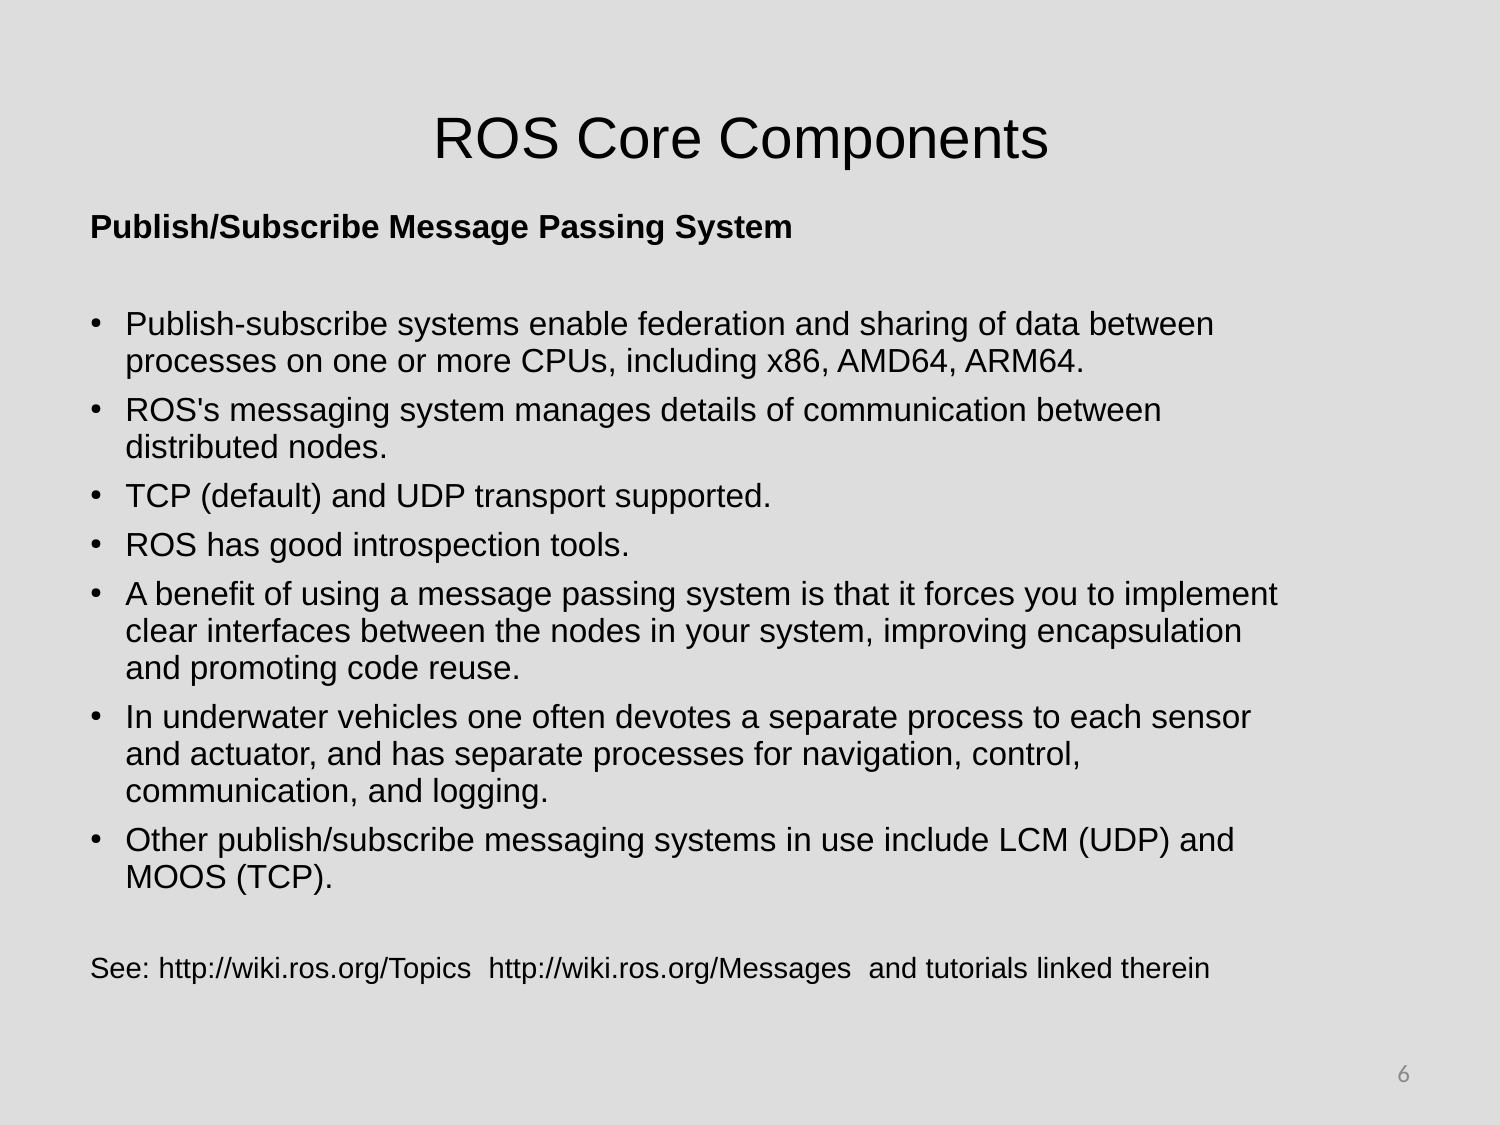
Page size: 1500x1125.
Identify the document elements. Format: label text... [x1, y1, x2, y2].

subtitle Publish/Subscribe Message Passing System Publish-subscribe systems enable federation and sharing of data between processes on one or more CPUs, including x86, AMD64, ARM64. ROS's messaging system manages details of communication between distributed nodes. TCP (default) and UDP transport supported. ROS has good introspection tools. A benefit of using a message passing system is that it forces you to implement clear interfaces between the nodes in your system, improving encapsulation and promoting code reuse. In underwater vehicles one often devotes a separate process to each sensor and actuator, and has separate processes for navigation, control, communication, and logging. Other publish/subscribe messaging systems in use include LCM (UDP) and MOOS (TCP). See: http://wiki.ros.org/Topics http://wiki.ros.org/Messages and tutorials linked therein [90, 208, 1291, 809]
title ROS Core Components [75, 45, 1425, 233]
